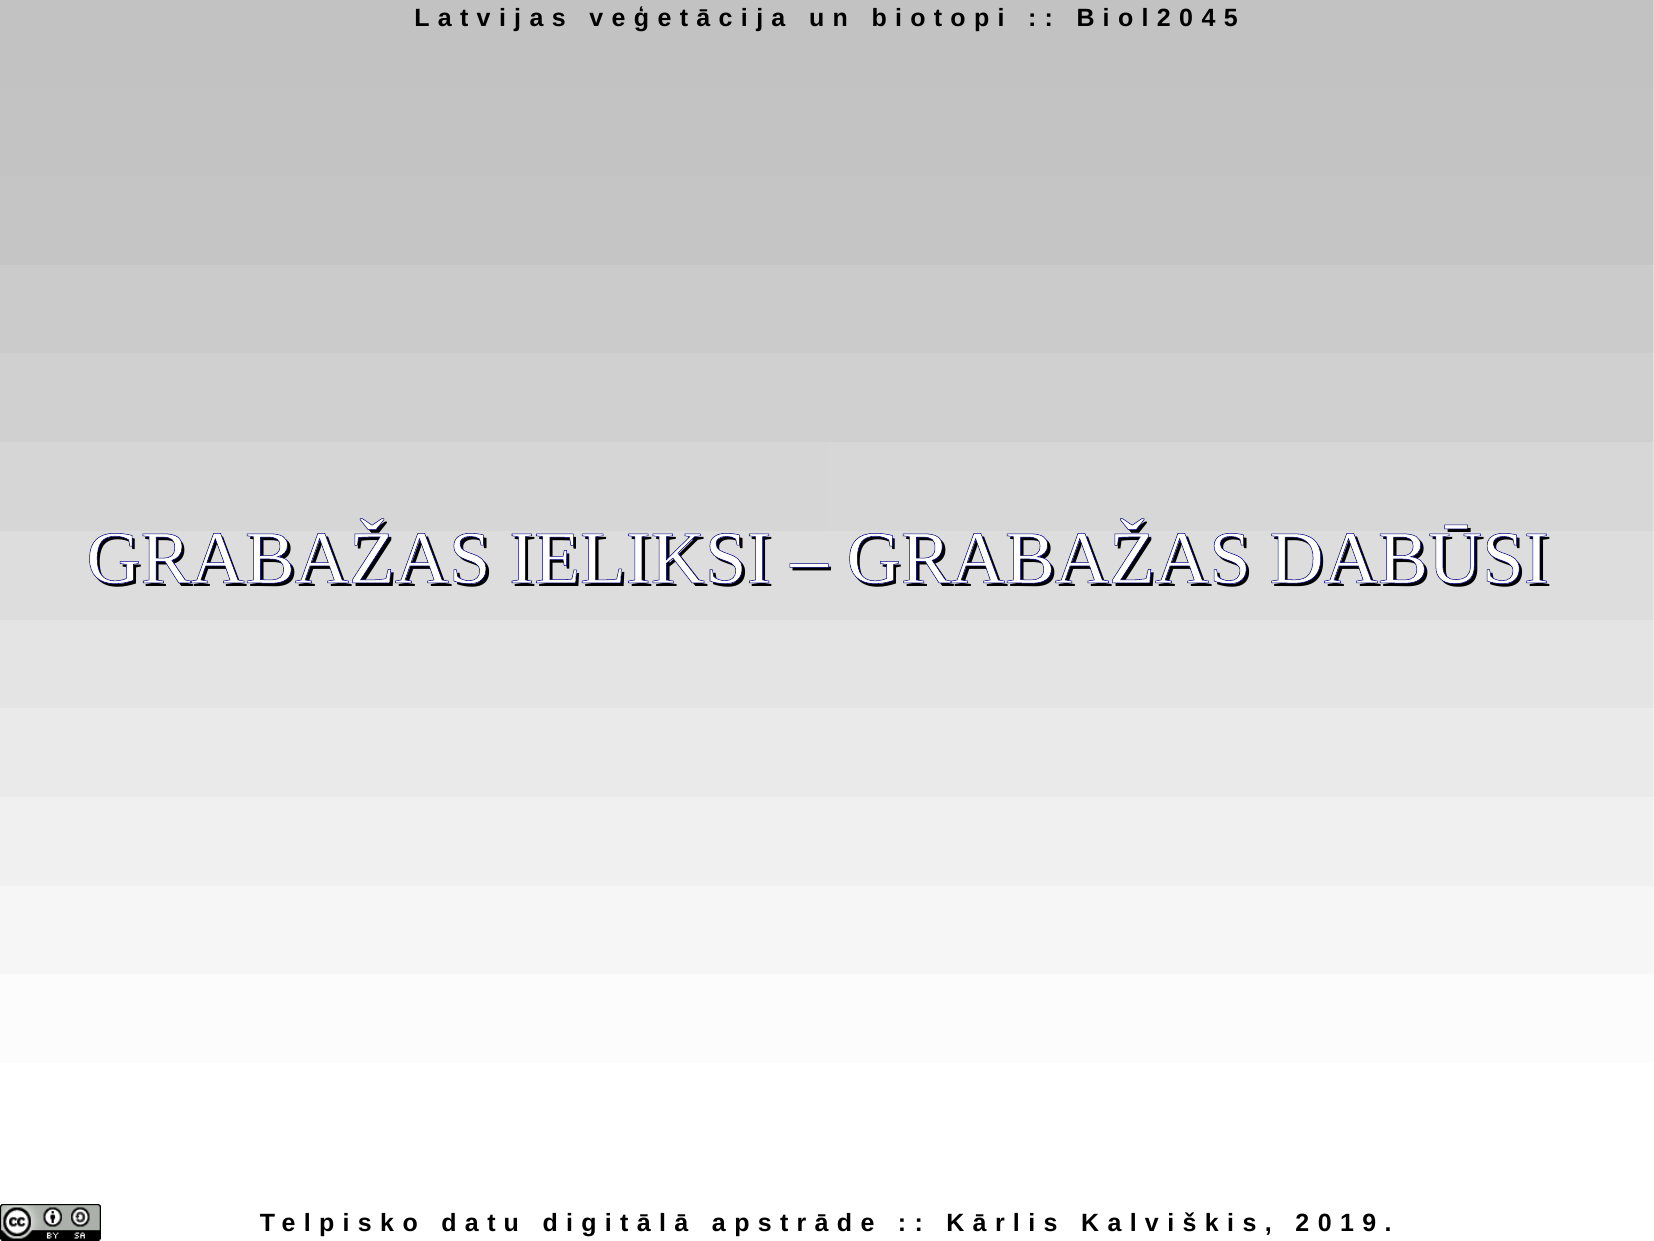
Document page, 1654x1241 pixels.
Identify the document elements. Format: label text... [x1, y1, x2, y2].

picture [0, 0, 1654, 1241]
text_box GRABAŽAS IELIKSI – GRABAŽAS DABŪSI [86, 516, 1568, 618]
